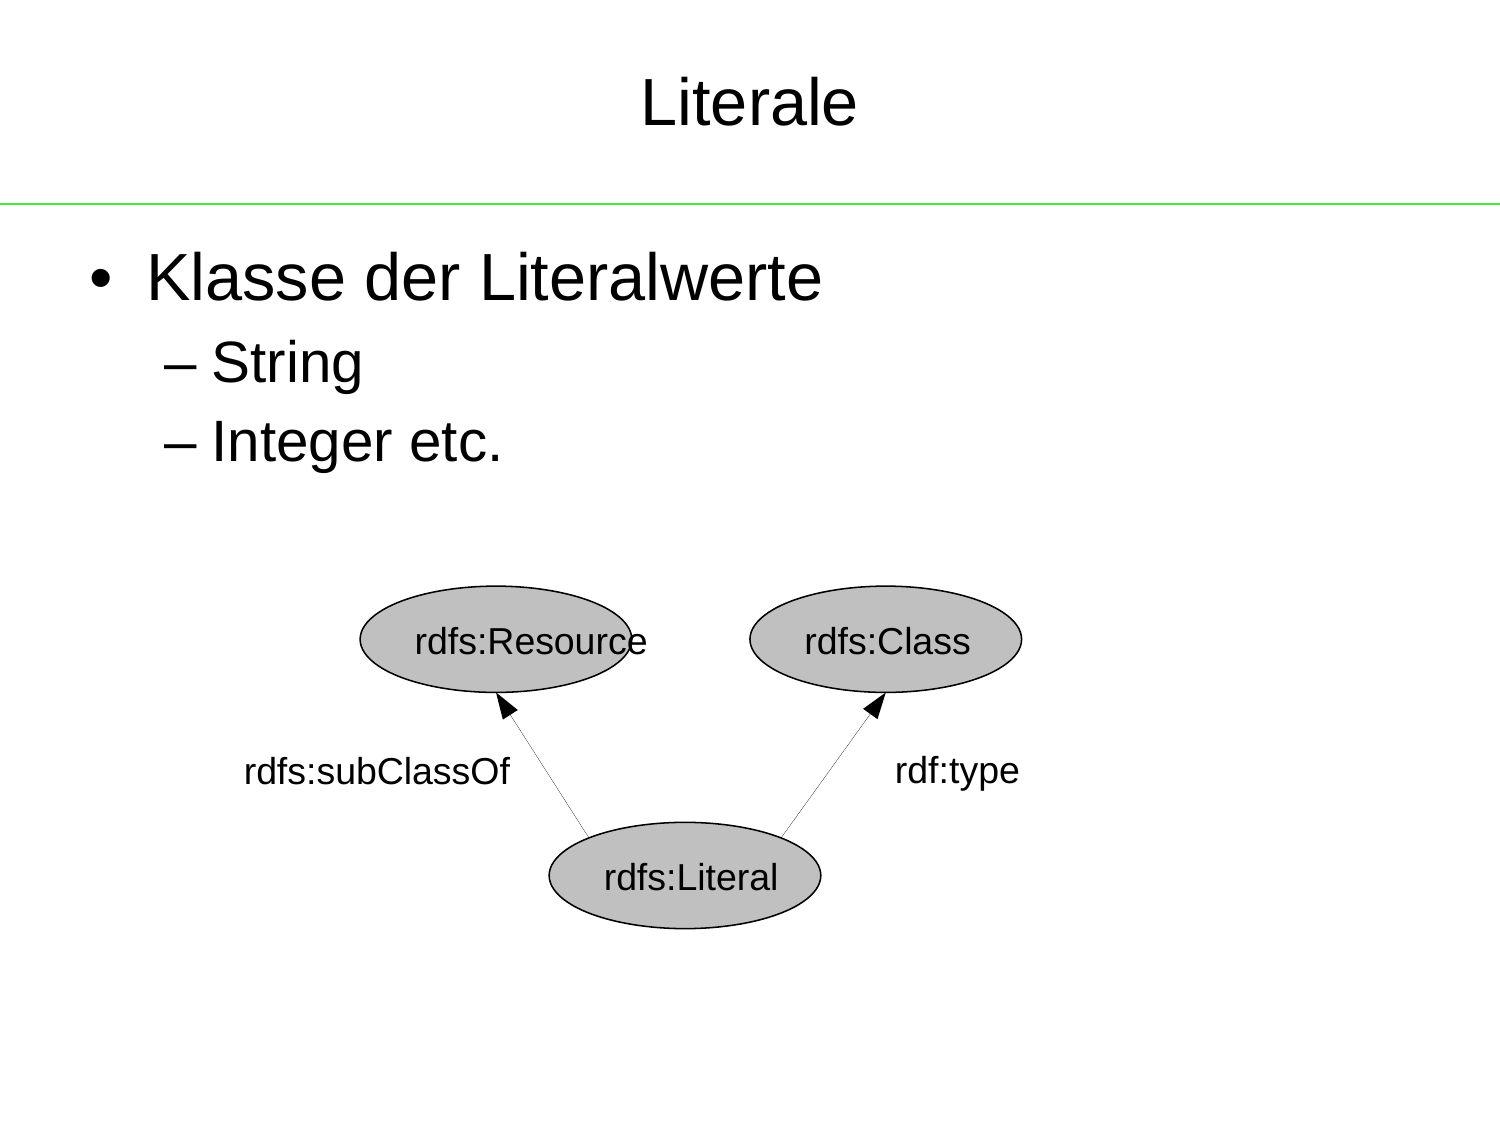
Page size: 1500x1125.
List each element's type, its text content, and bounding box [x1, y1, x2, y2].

text_box rdfs:Resource [360, 586, 632, 693]
text_box rdfs:subClassOf [228, 739, 526, 801]
text_box rdf:type [880, 738, 1035, 799]
text_box rdfs:Literal [549, 822, 821, 929]
list Klasse der Literalwerte String Integer etc. [75, 232, 1426, 594]
text_box rdfs:Class [749, 586, 1022, 693]
title Literale [75, 49, 1426, 155]
